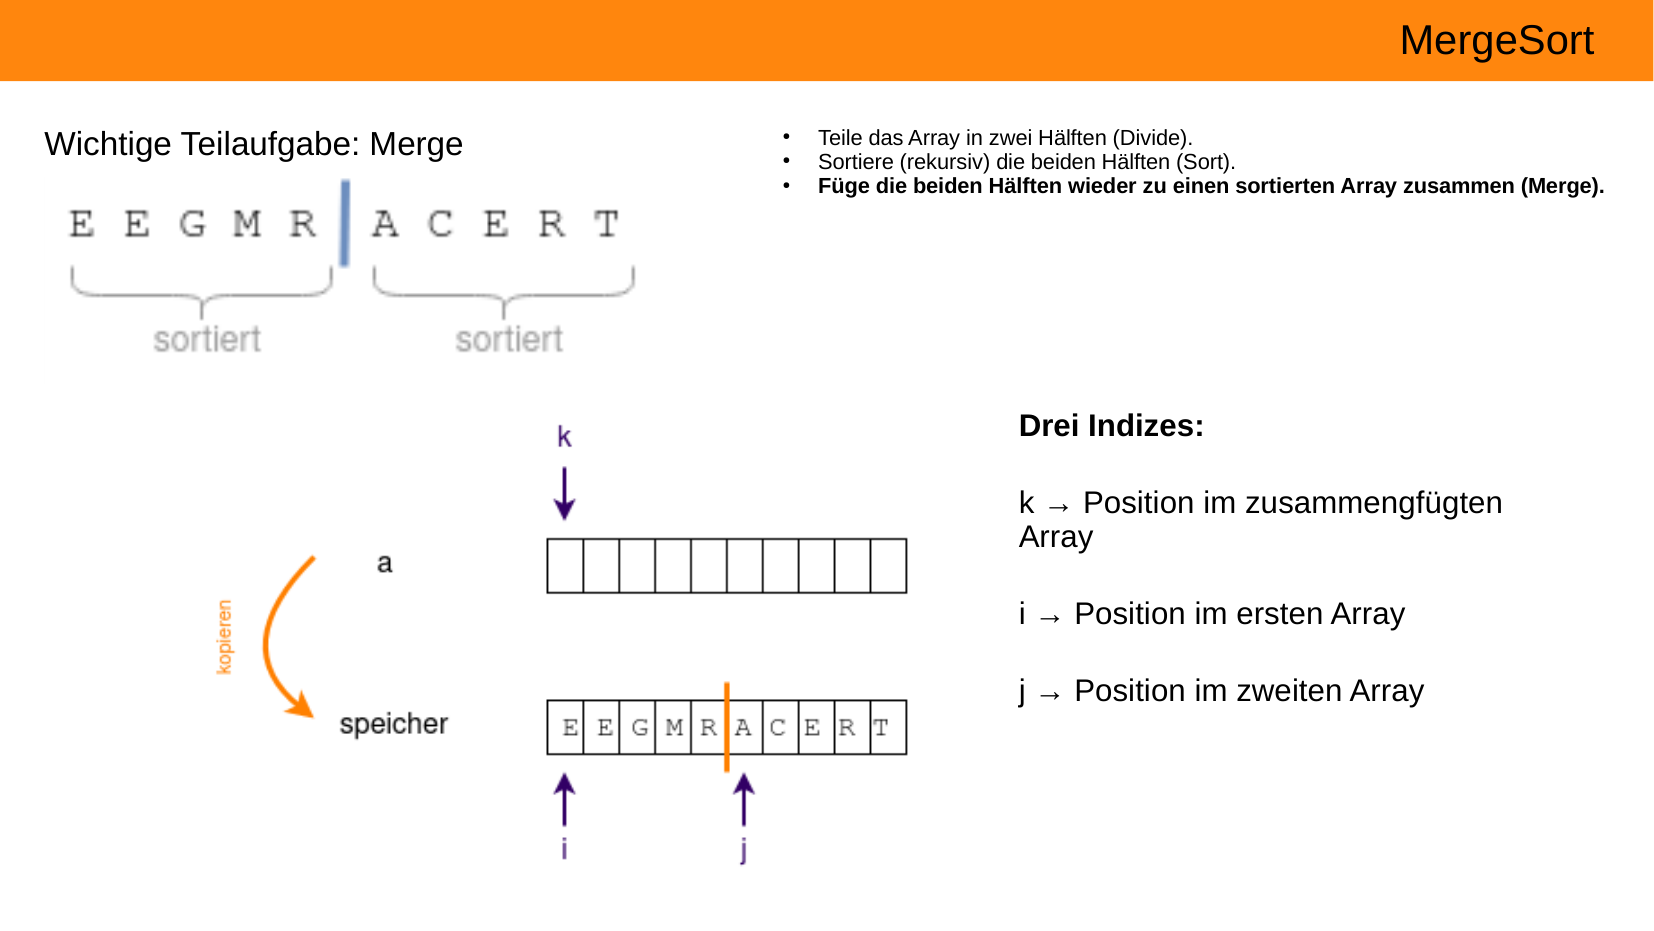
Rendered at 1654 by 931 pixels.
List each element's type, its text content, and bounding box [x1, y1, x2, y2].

text_box Drei Indizes: k → Position im zusammengfügten Array i → Position im ersten Array j → Position im zweiten Array [1003, 400, 1595, 827]
text_box Wichtige Teilaufgabe: Merge [29, 118, 485, 178]
picture [197, 413, 1123, 881]
title MergeSort [0, 0, 1654, 82]
picture [43, 177, 650, 384]
text_box Teile das Array in zwei Hälften (Divide). Sortiere (rekursiv) die beiden Hälften (Sort). Füge die beiden Hälften wieder zu einen sortierten Array zusammen (Merge). [767, 118, 1625, 231]
